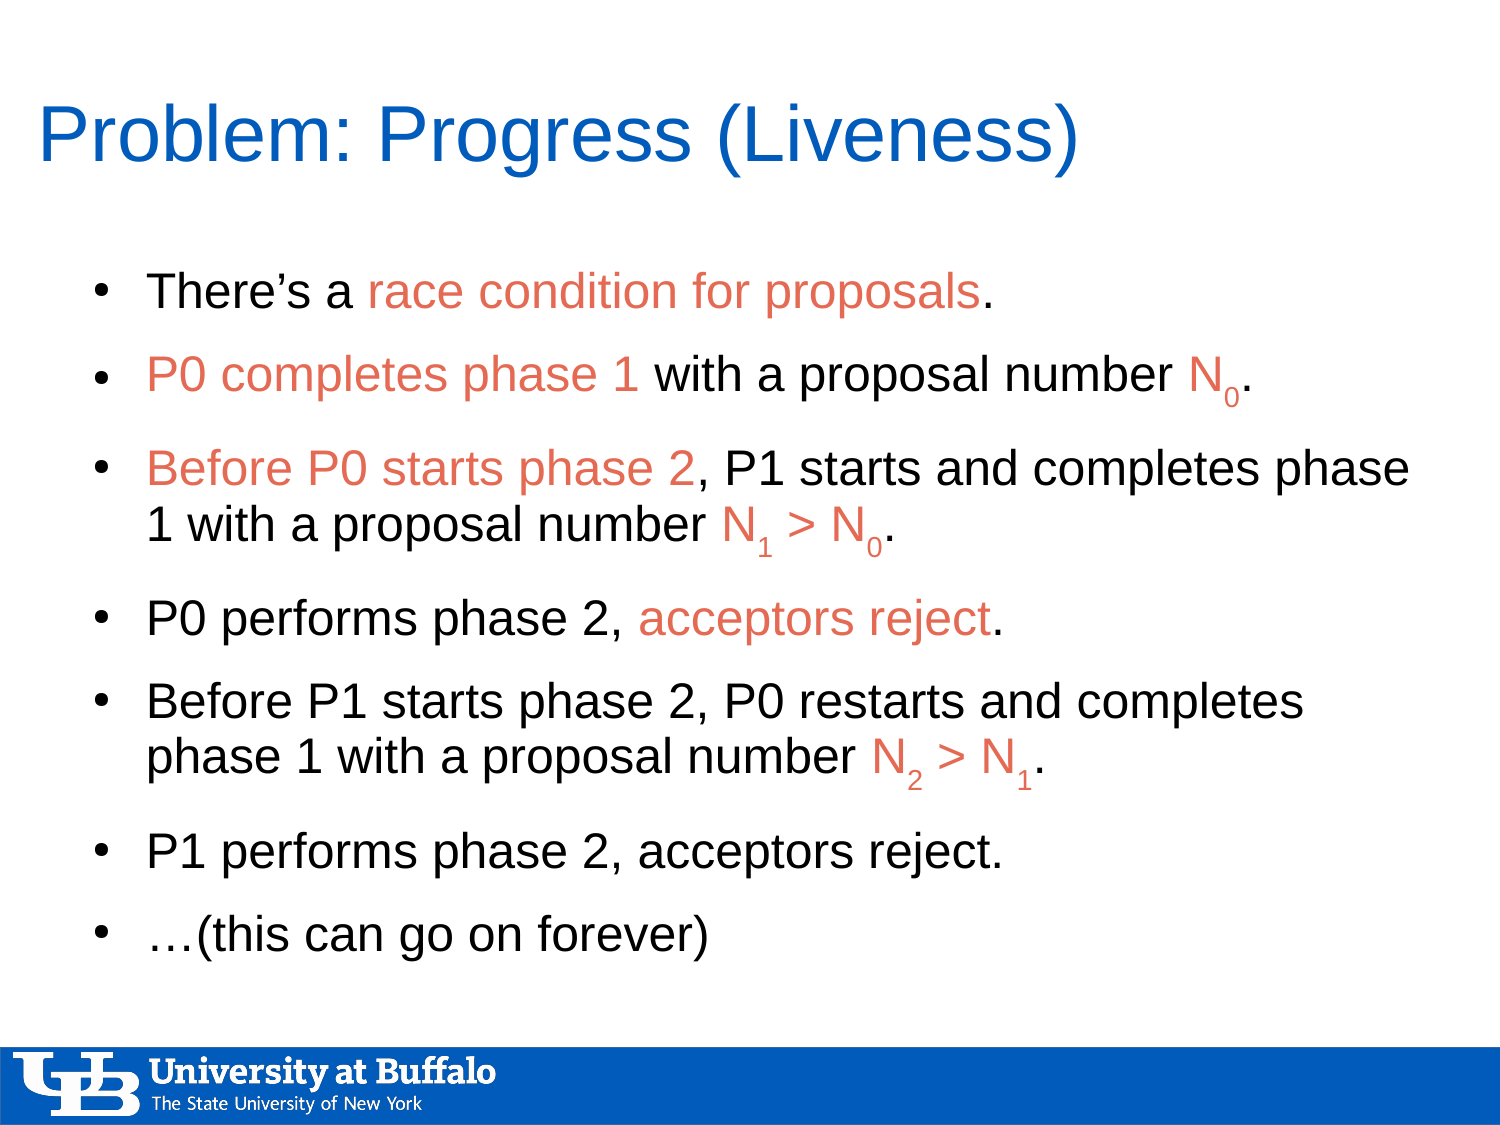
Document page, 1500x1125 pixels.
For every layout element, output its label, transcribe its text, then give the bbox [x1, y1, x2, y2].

list There’s a race condition for proposals. P0 completes phase 1 with a proposal number N0. Before P0 starts phase 2, P1 starts and completes phase 1 with a proposal number N1 > N0. P0 performs phase 2, acceptors reject. Before P1 starts phase 2, P0 restarts and completes phase 1 with a proposal number N2 > N1. P1 performs phase 2, acceptors reject. …(this can go on forever) [75, 263, 1425, 916]
picture [13, 1052, 496, 1116]
title Problem: Progress (Liveness) [37, 40, 1388, 228]
